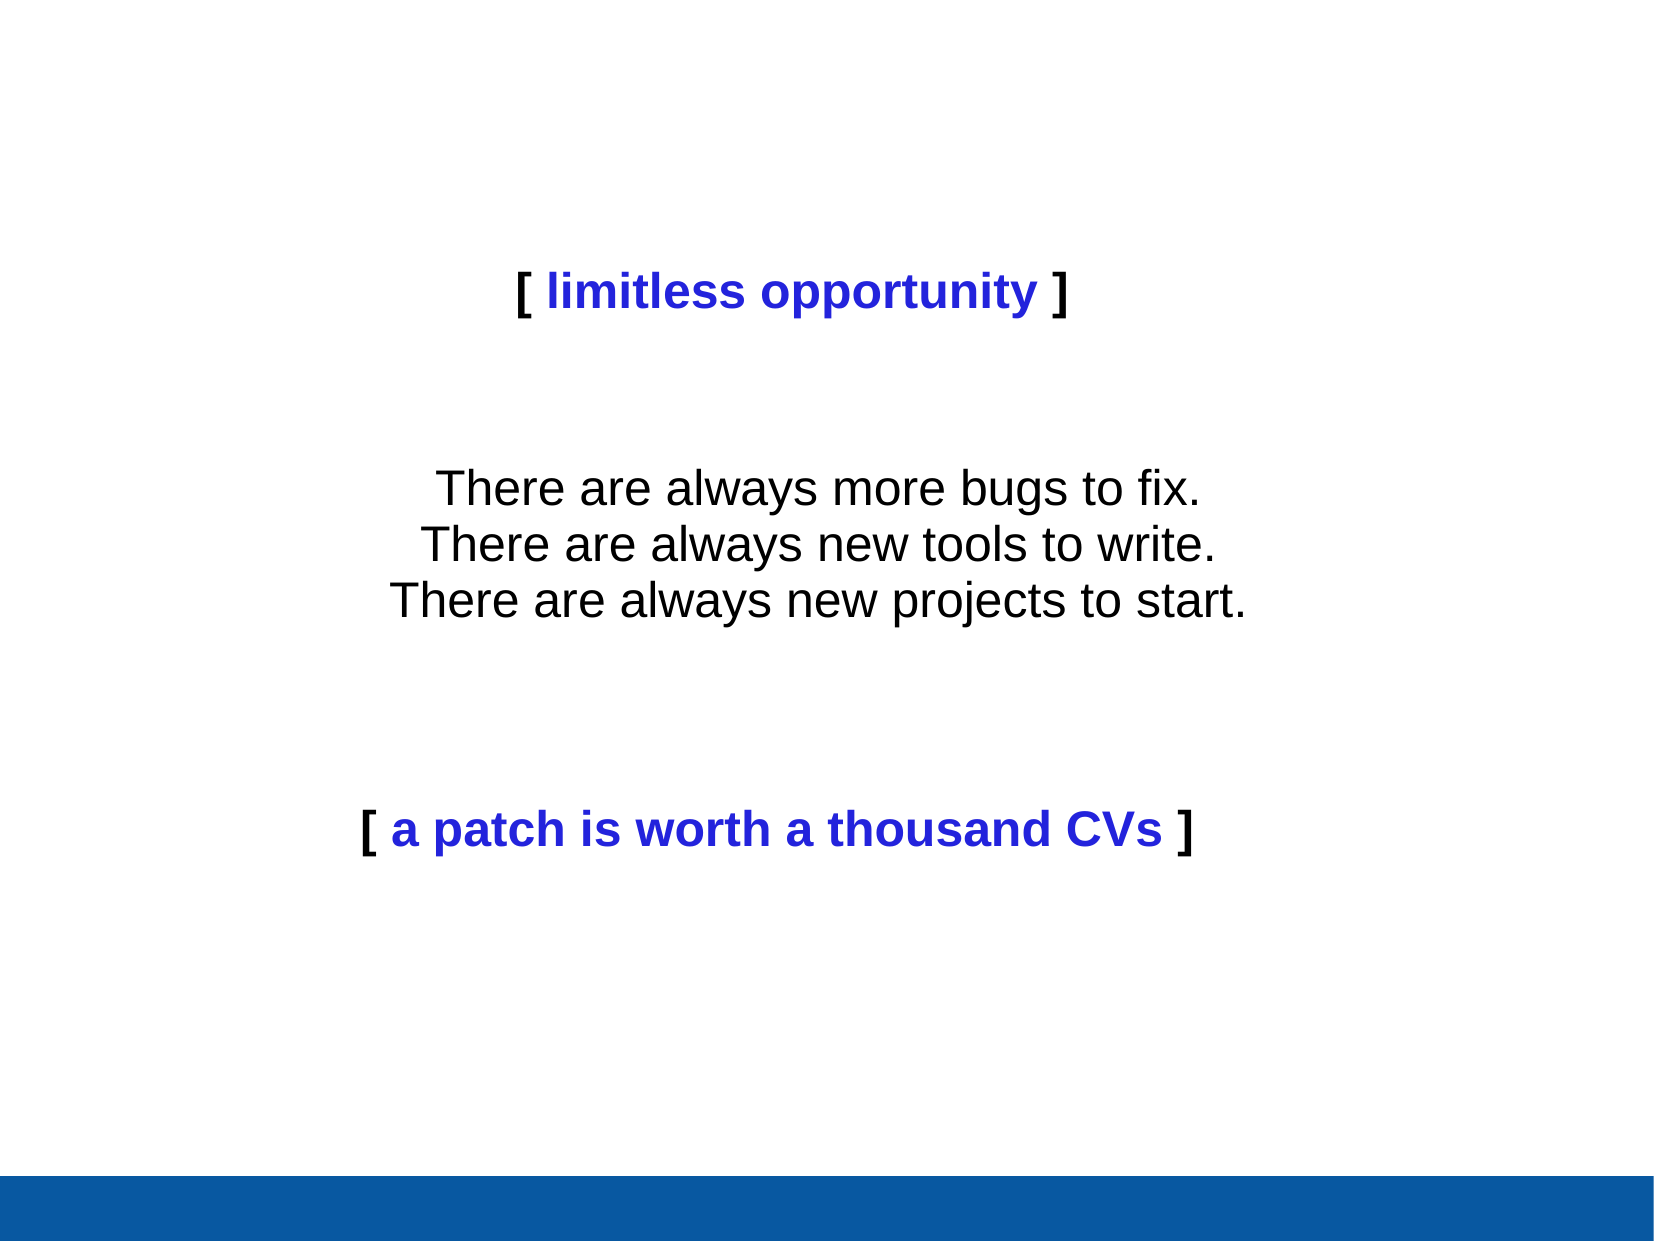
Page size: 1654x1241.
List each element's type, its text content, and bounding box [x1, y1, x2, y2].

text_box There are always more bugs to fix. There are always new tools to write. There are always new projects to start. [389, 460, 1292, 771]
text_box [ limitless opportunity ] [515, 263, 1068, 320]
text_box [ a patch is worth a thousand CVs ] [360, 800, 1243, 921]
picture [0, 1176, 1654, 1241]
